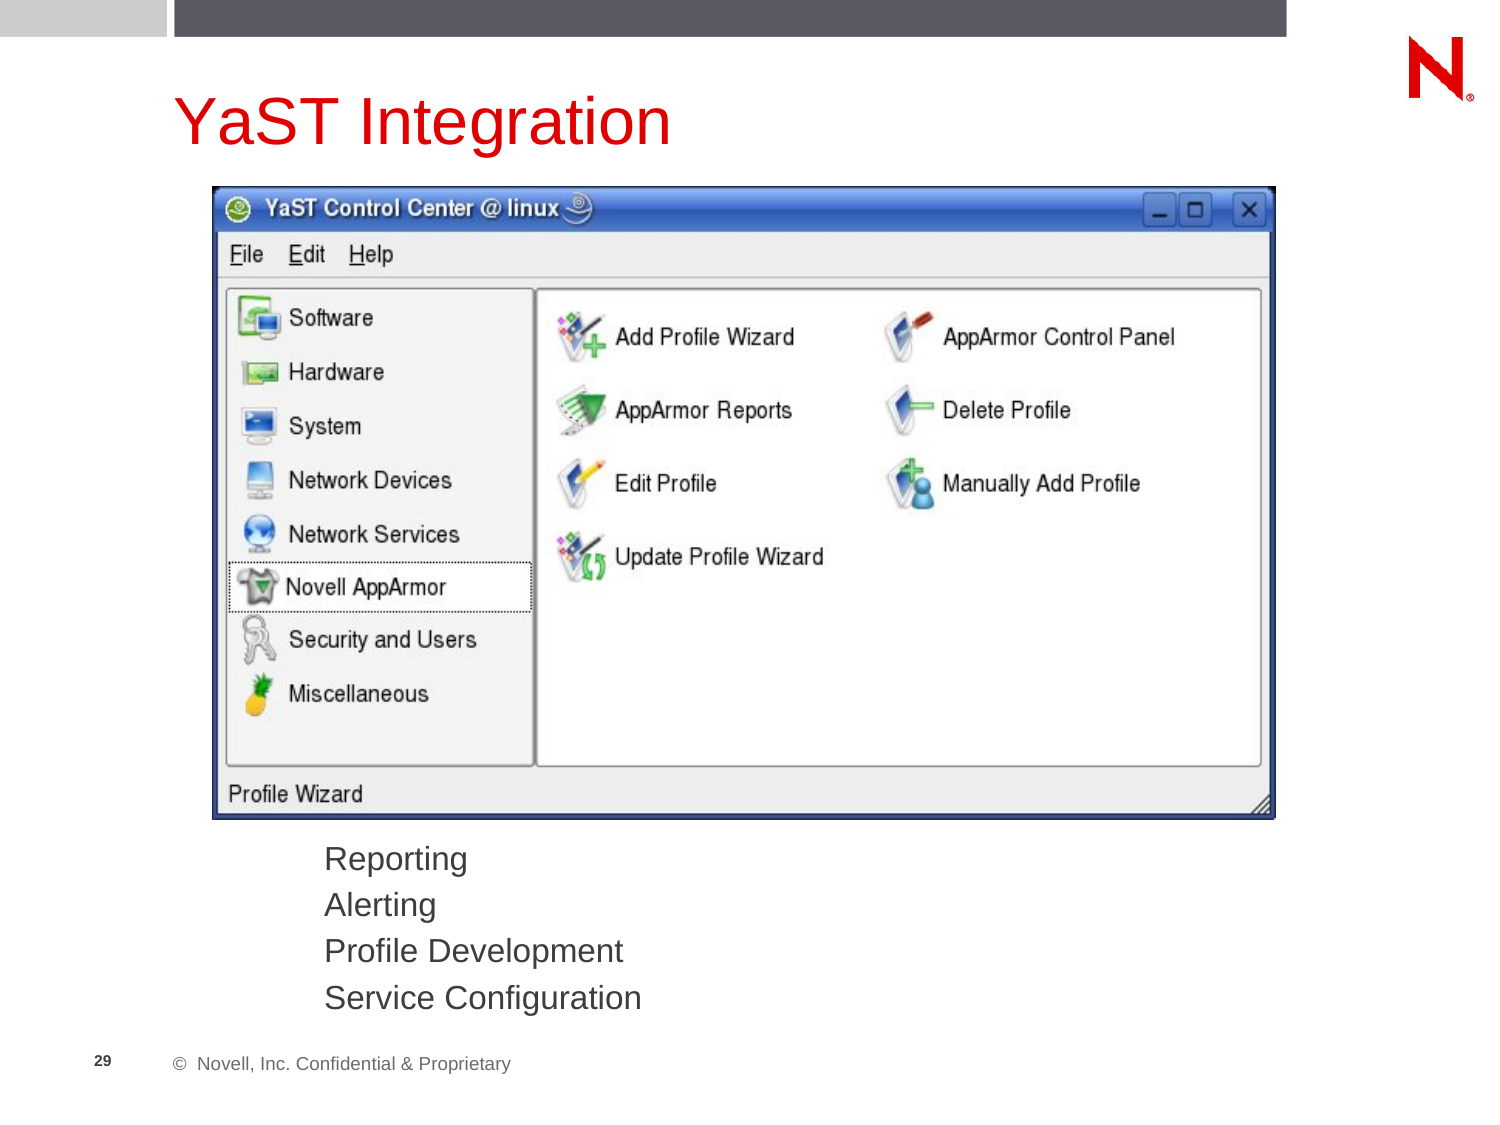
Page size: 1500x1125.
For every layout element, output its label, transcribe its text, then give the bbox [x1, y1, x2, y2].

picture [212, 186, 1276, 820]
list Reporting Alerting Profile Development Service Configuration [286, 820, 1225, 1125]
title YaST Integration [173, 41, 1395, 205]
picture [1404, 32, 1477, 105]
